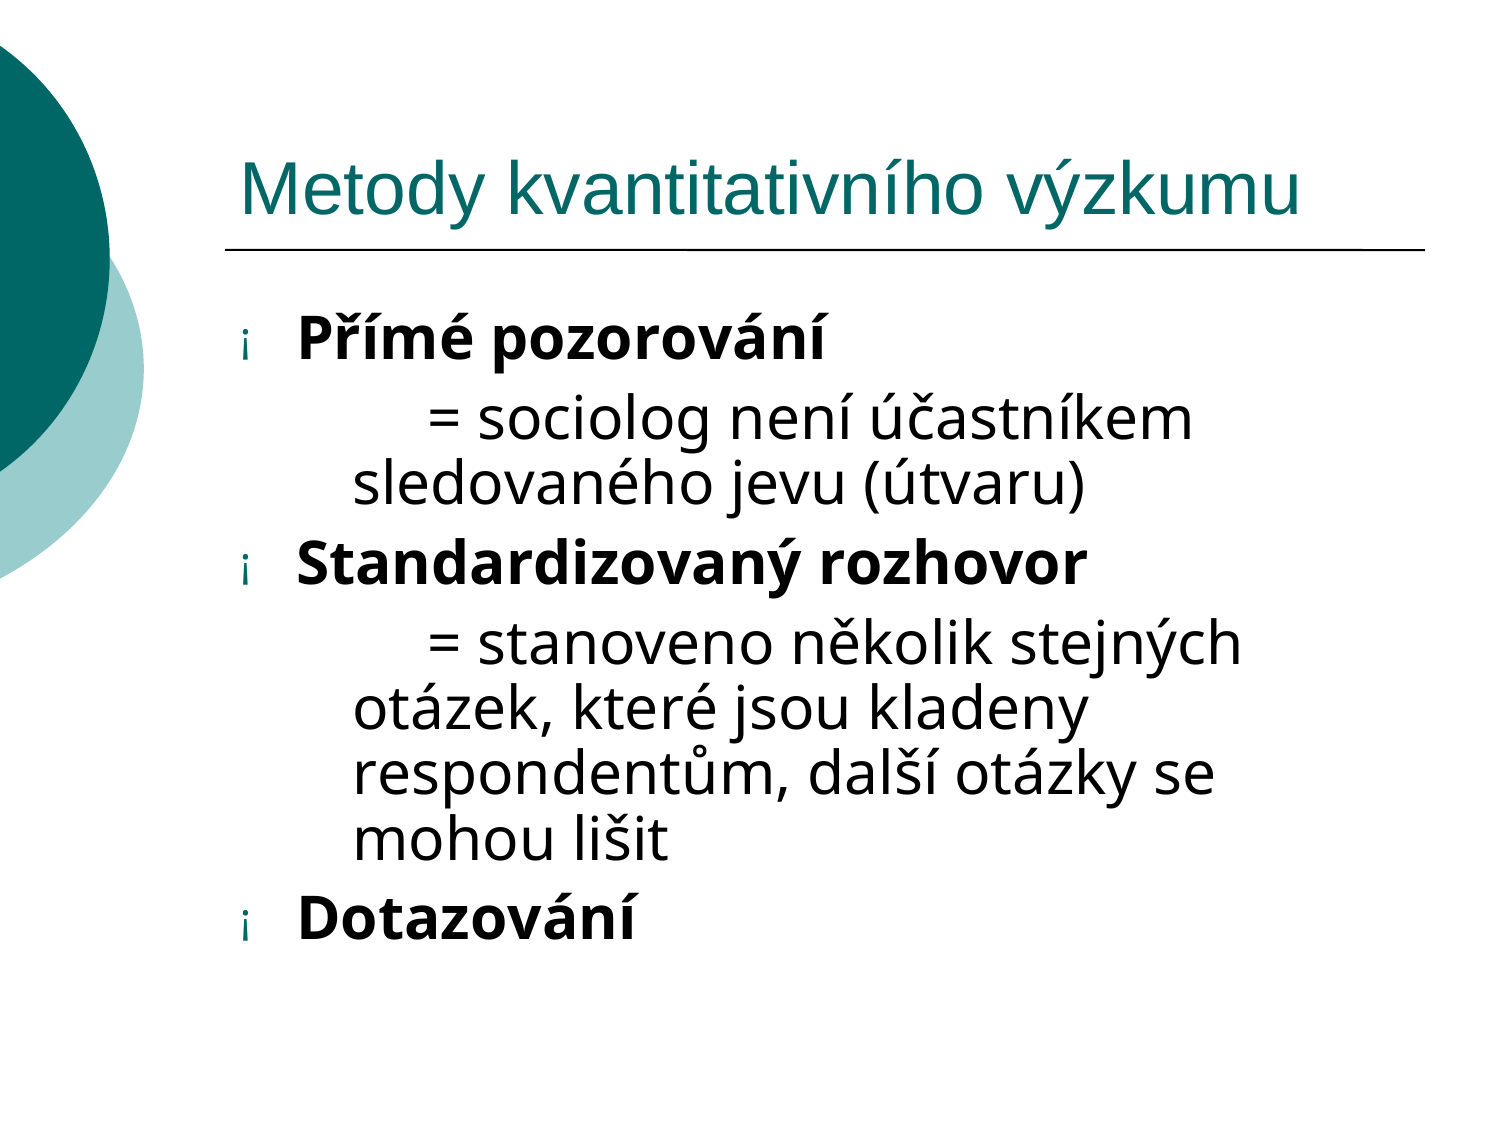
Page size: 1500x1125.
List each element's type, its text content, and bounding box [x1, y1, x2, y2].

title Metody kvantitativního výzkumu [224, 49, 1425, 237]
list Přímé pozorování = sociolog není účastníkem sledovaného jevu (útvaru) Standardizovaný rozhovor = stanoveno několik stejných otázek, které jsou kladeny respondentům, další otázky se mohou lišit Dotazování [224, 299, 1425, 1059]
